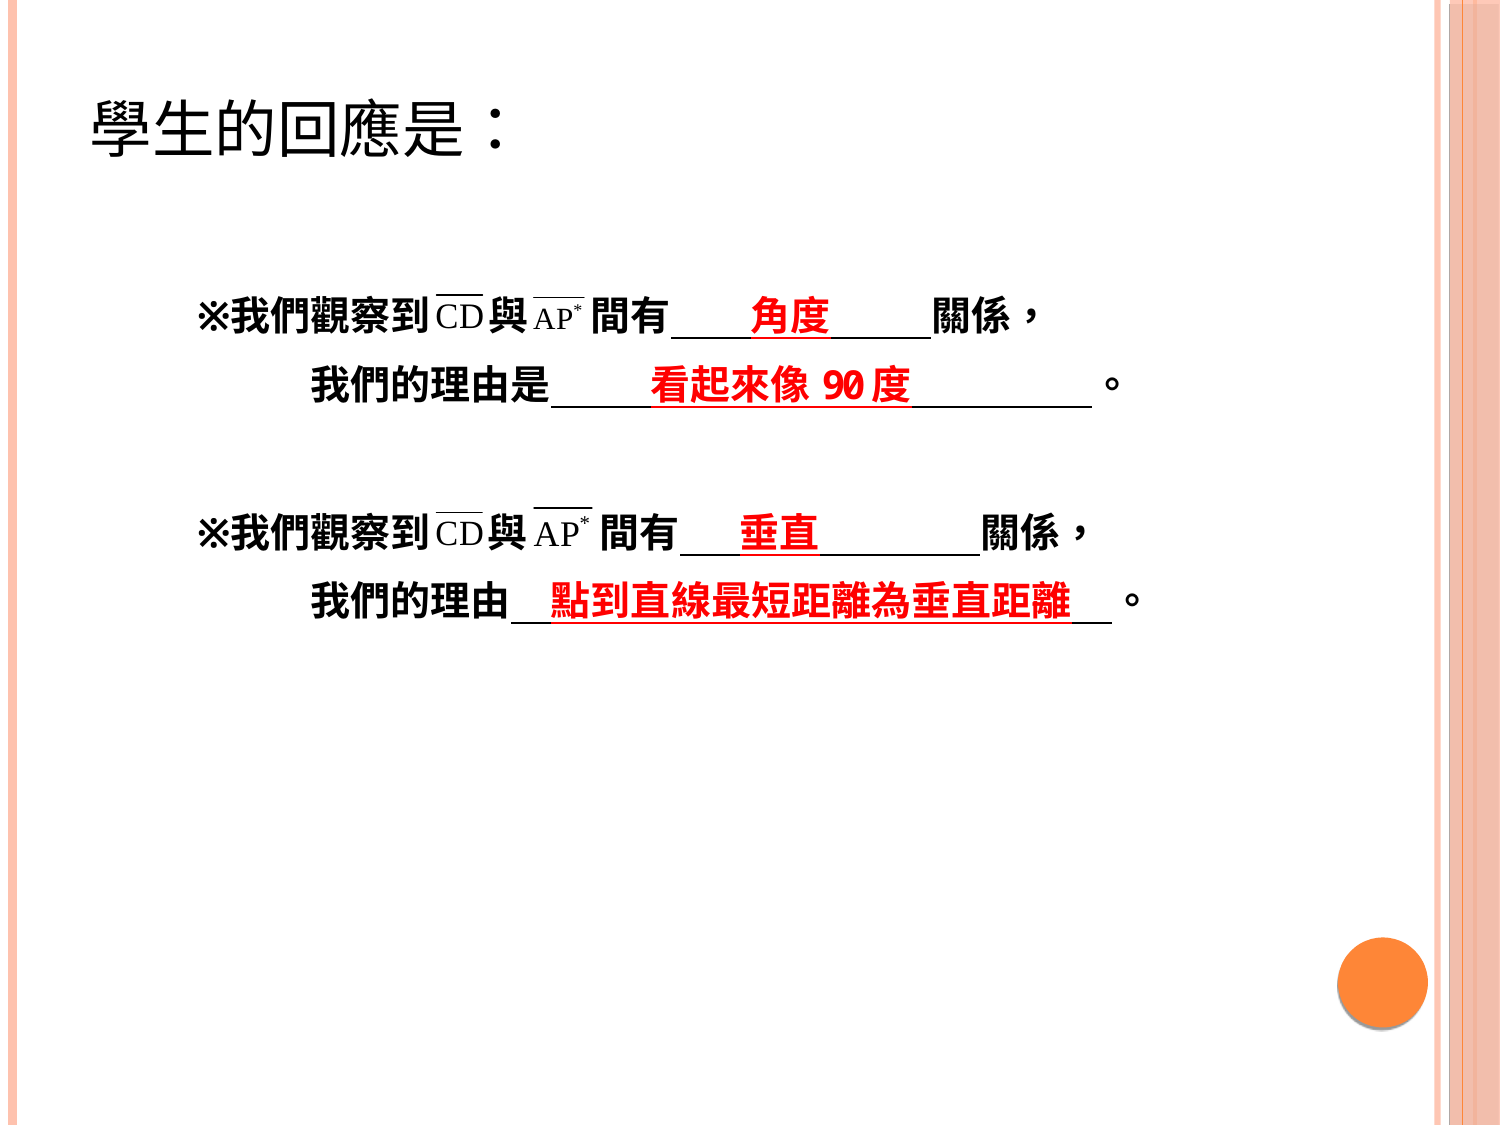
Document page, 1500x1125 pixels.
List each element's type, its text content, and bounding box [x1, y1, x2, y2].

chart [150, 279, 1243, 918]
title 學生的回應是： [75, 45, 1300, 173]
